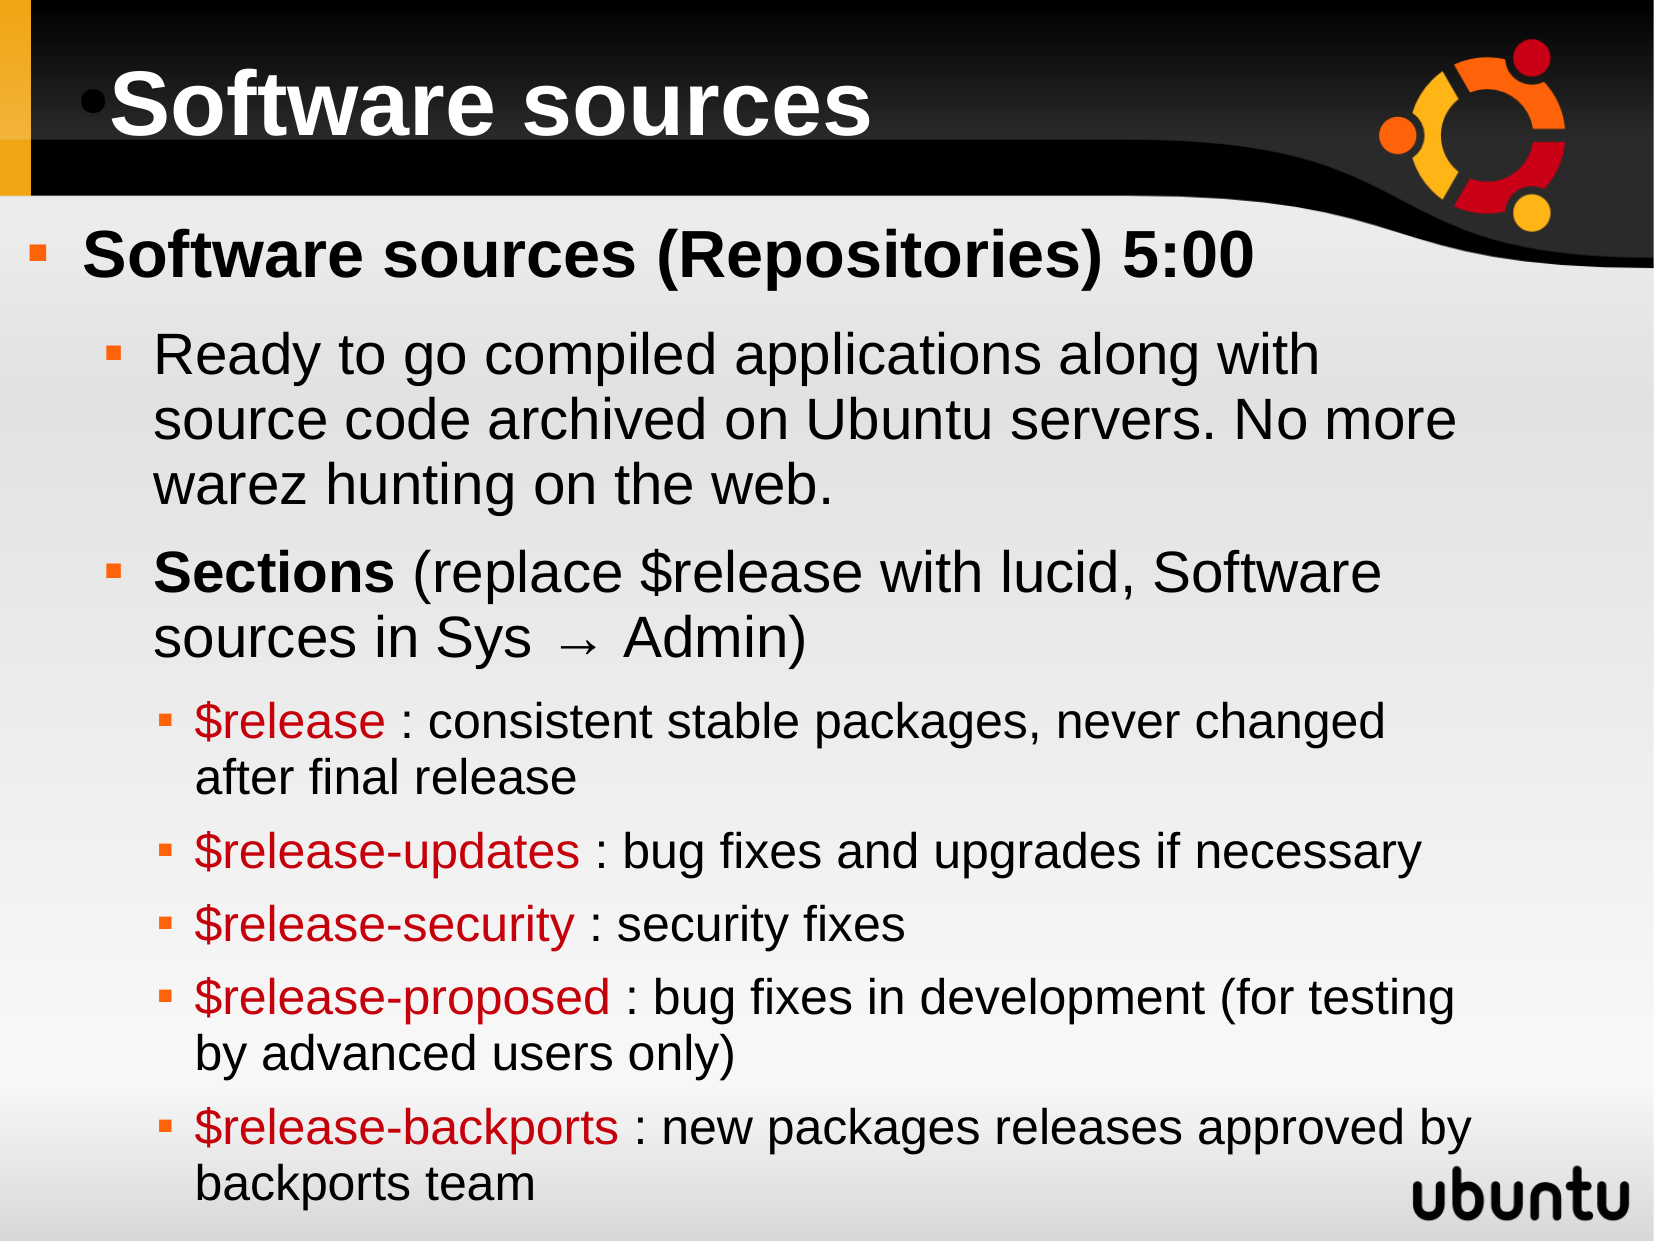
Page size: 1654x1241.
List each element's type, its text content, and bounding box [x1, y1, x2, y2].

list Software sources (Repositories) 5:00 Ready to go compiled applications along with source code archived on Ubuntu servers. No more warez hunting on the web. Sections (replace $release with lucid, Software sources in Sys → Admin) $release : consistent stable packages, never changed after final release $release-updates : bug fixes and upgrades if necessary $release-security : security fixes $release-proposed : bug fixes in development (for testing by advanced users only) $release-backports : new packages releases approved by backports team [11, 217, 1501, 1211]
picture [0, 0, 1654, 1241]
title Software sources [76, 0, 1565, 208]
